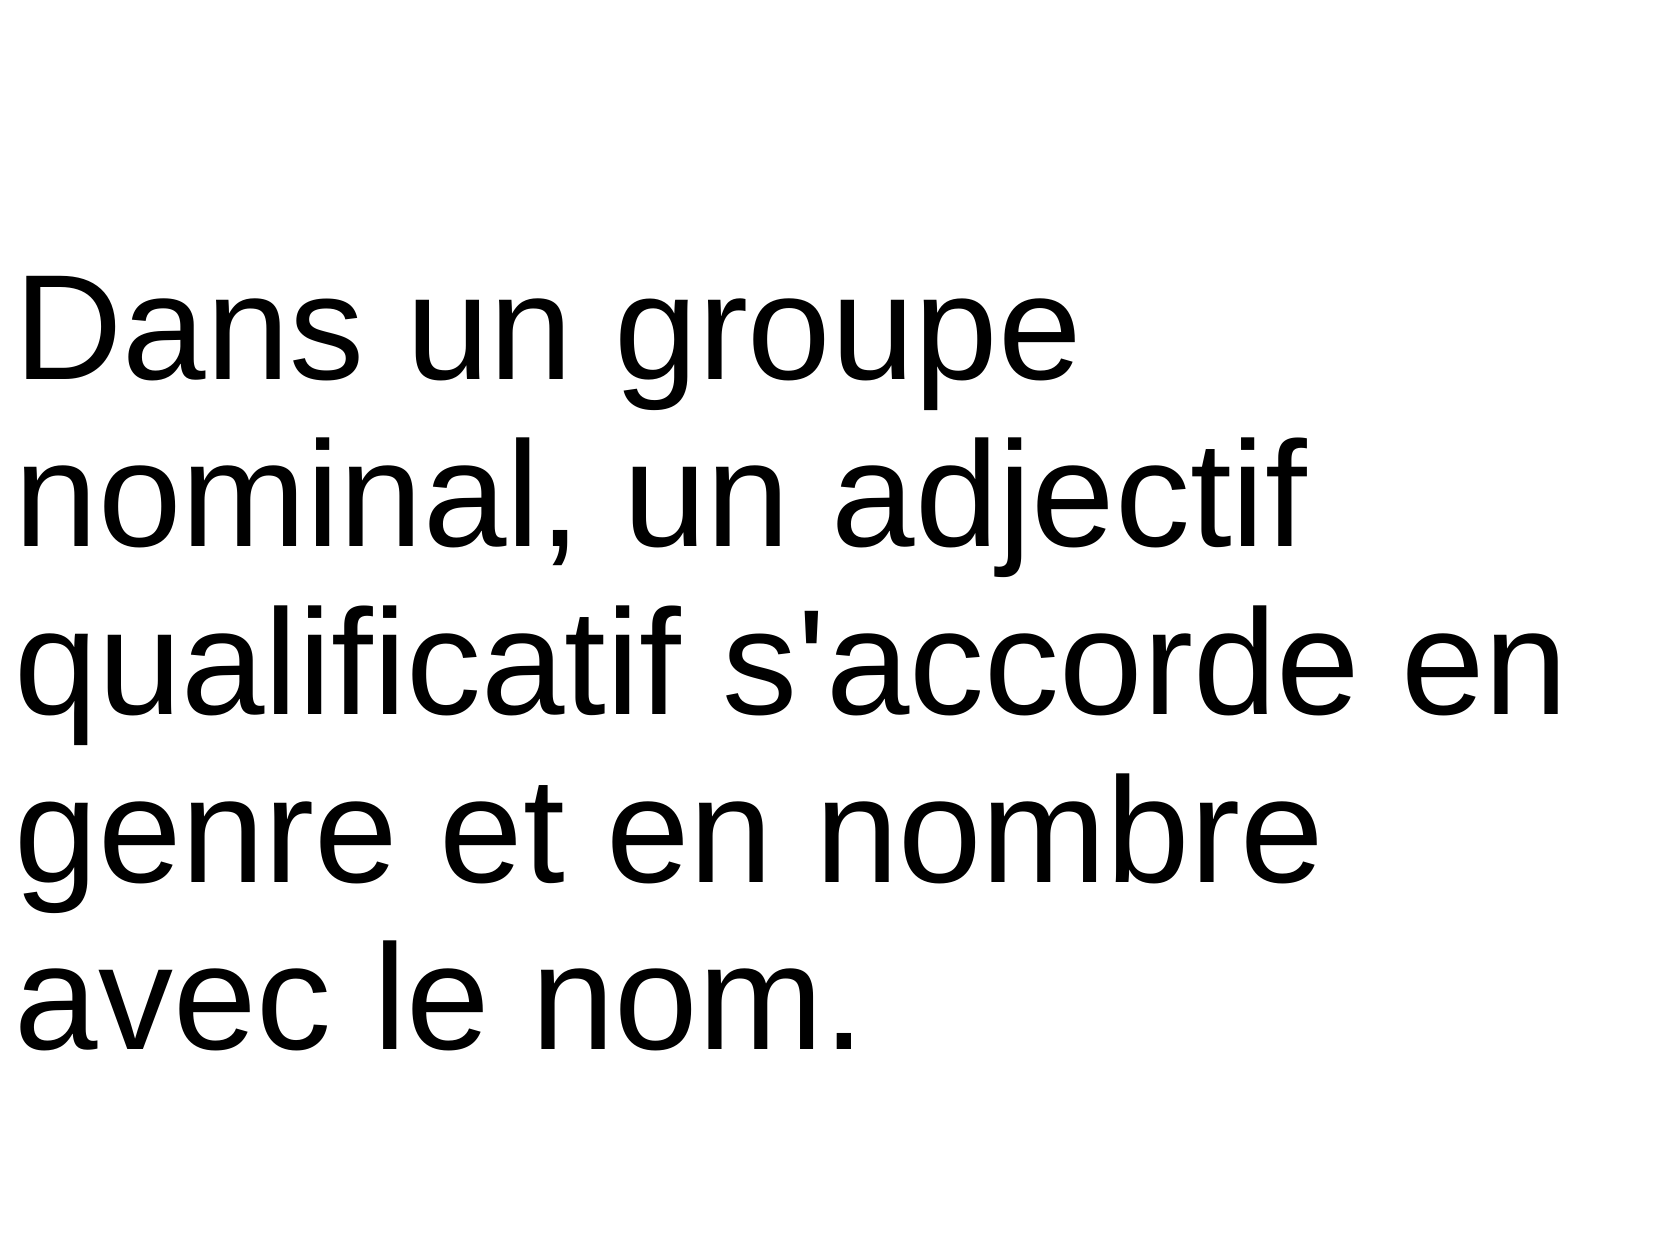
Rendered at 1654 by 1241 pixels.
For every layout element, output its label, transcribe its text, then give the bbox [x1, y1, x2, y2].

text_box Dans un groupe nominal, un adjectif qualificatif s'accorde en genre et en nombre avec le nom. [0, 236, 1654, 1093]
